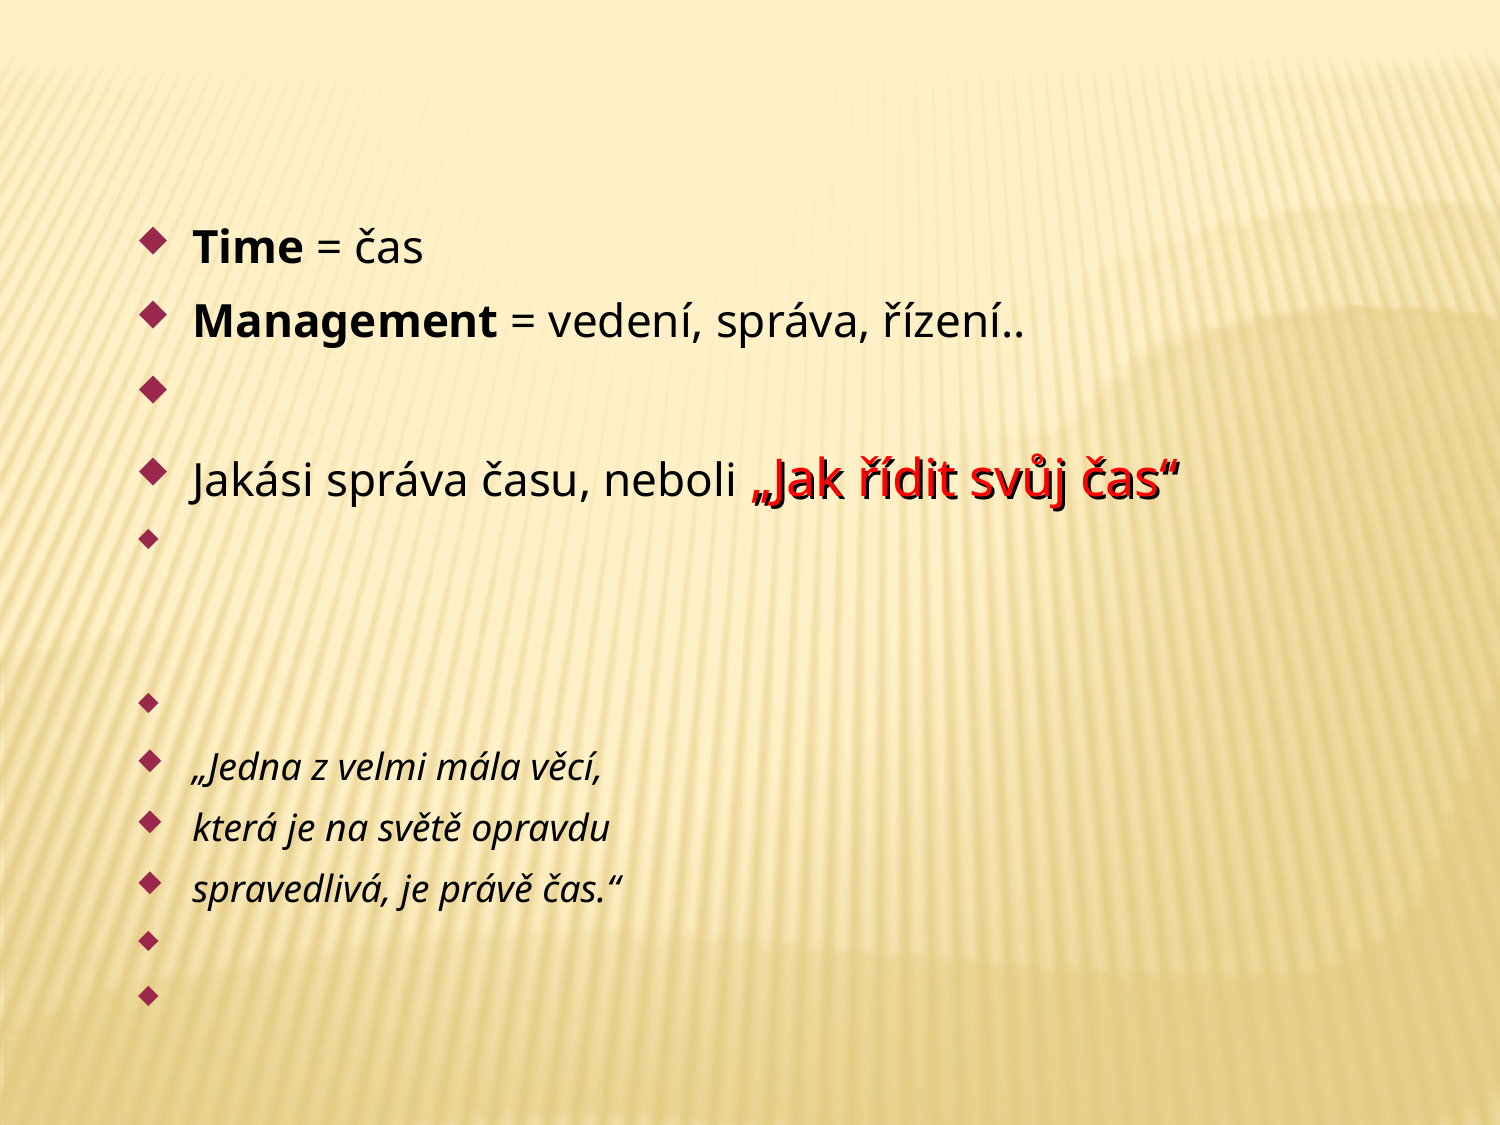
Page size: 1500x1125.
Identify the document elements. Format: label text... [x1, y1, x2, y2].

list Time = čas Management = vedení, správa, řízení.. Jakási správa času, neboli „Jak řídit svůj čas“ „Jedna z velmi mála věcí, která je na světě opravdu spravedlivá, je právě čas.“ [122, 208, 1376, 1027]
